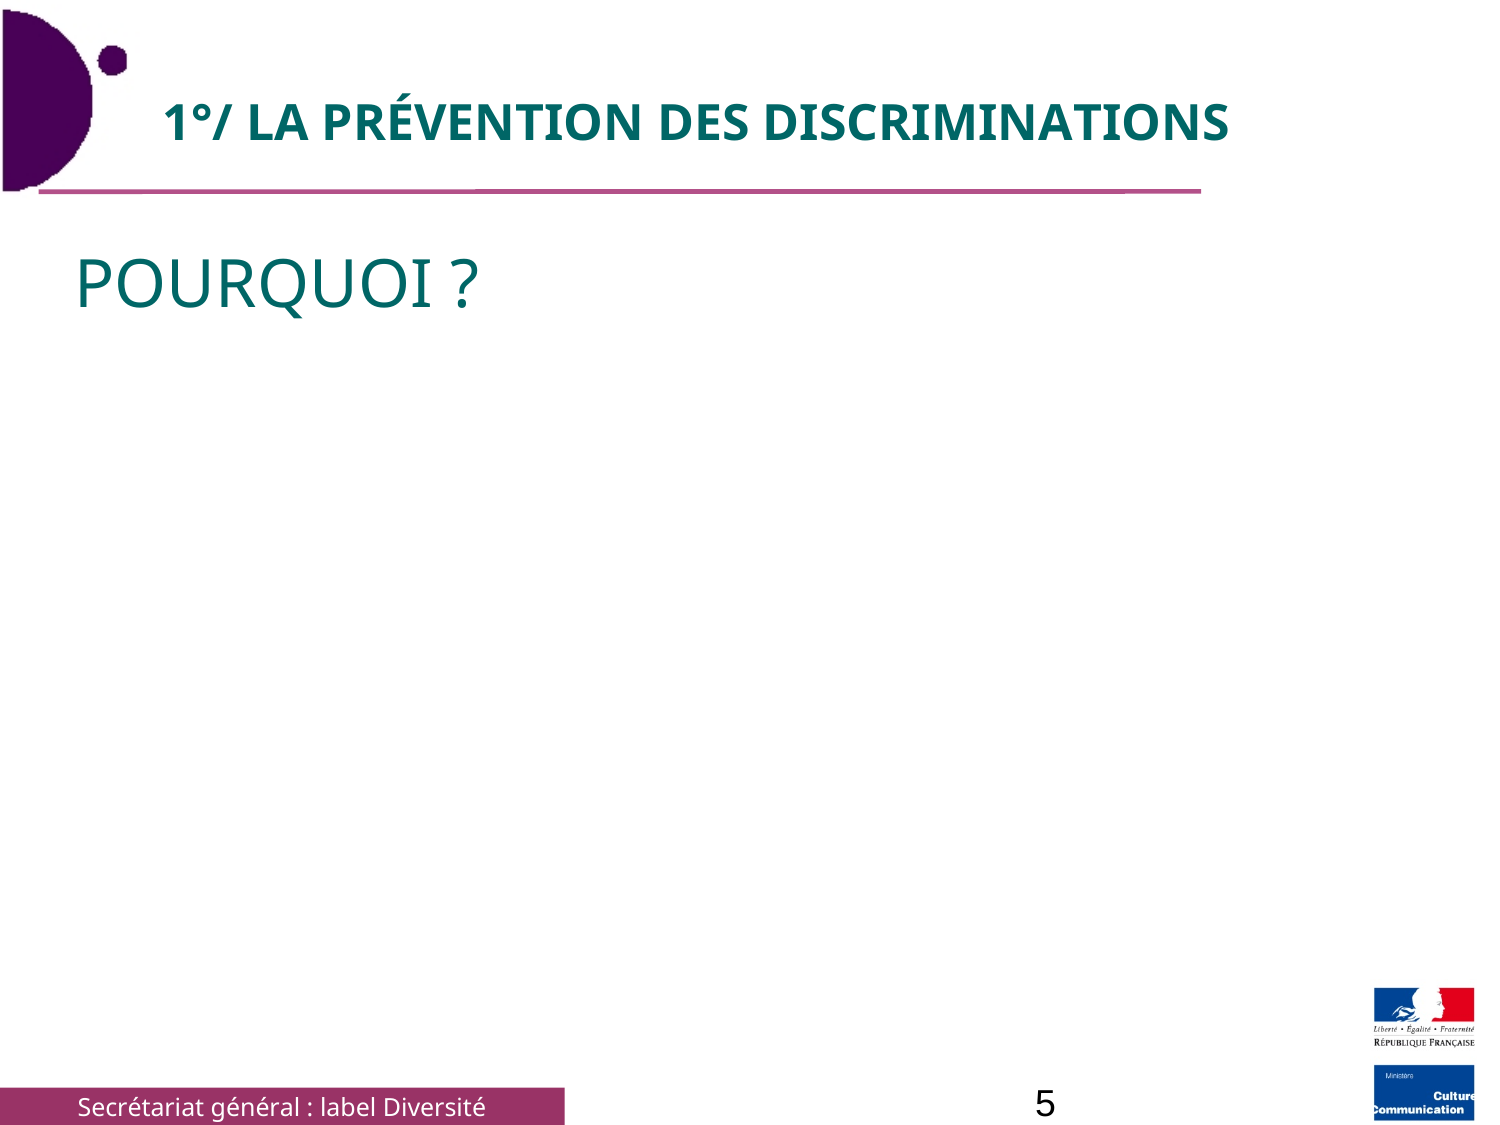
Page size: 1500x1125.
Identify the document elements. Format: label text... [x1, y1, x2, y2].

text_box <numéro> [1020, 1071, 1370, 1125]
text_box 1°/ LA PRÉVENTION DES DISCRIMINATIONS [147, 81, 1418, 160]
picture [1370, 979, 1477, 1125]
picture [0, 0, 149, 204]
text_box POURQUOI ? [59, 236, 562, 330]
